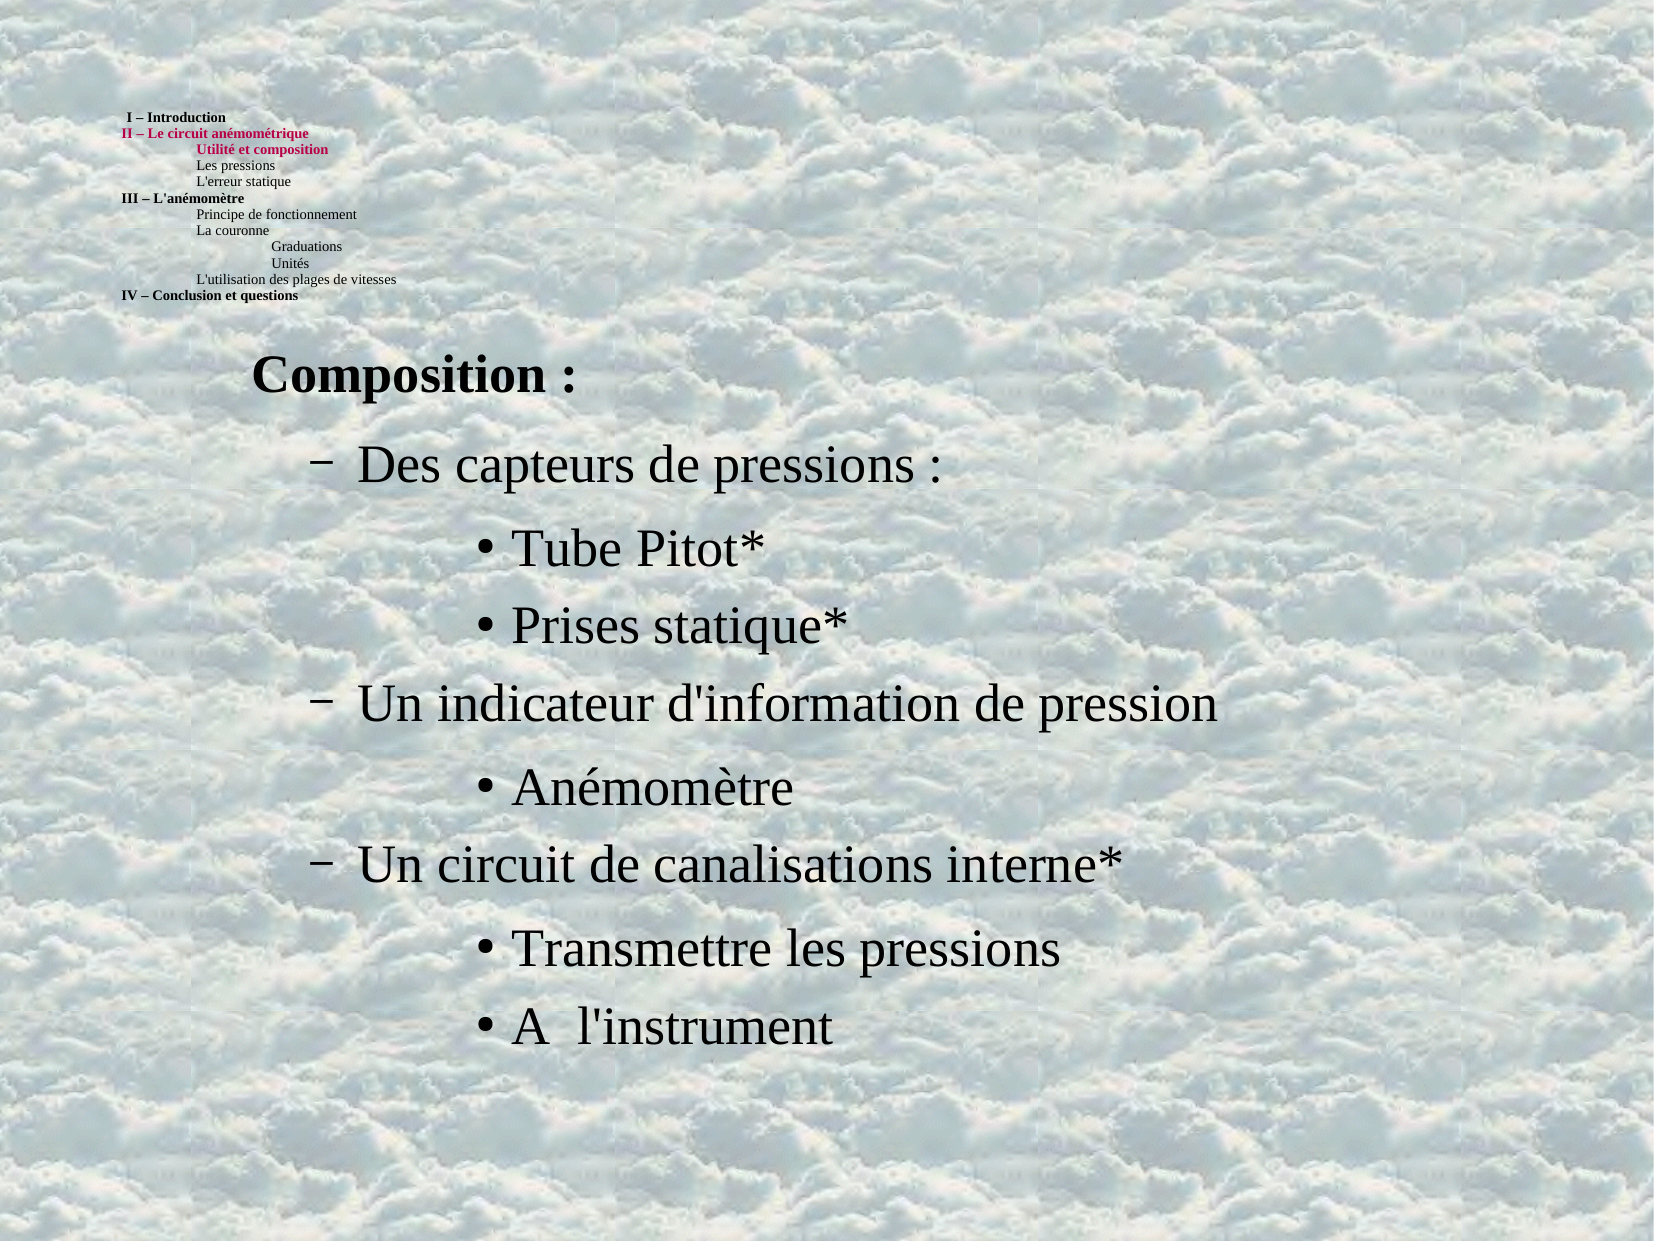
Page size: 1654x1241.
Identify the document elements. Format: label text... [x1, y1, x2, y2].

list Composition : Des capteurs de pressions : Tube Pitot* Prises statique* Un indicateur d'information de pression Anémomètre Un circuit de canalisations interne* Transmettre les pressions A l'instrument [121, 344, 1534, 1127]
picture [0, 0, 1654, 1241]
title I – Introduction II – Le circuit anémométrique Utilité et composition Les pressions L'erreur statique III – L'anémomètre Principe de fonctionnement La couronne Graduations Unités L'utilisation des plages de vitesses IV – Conclusion et questions [121, 102, 1534, 310]
